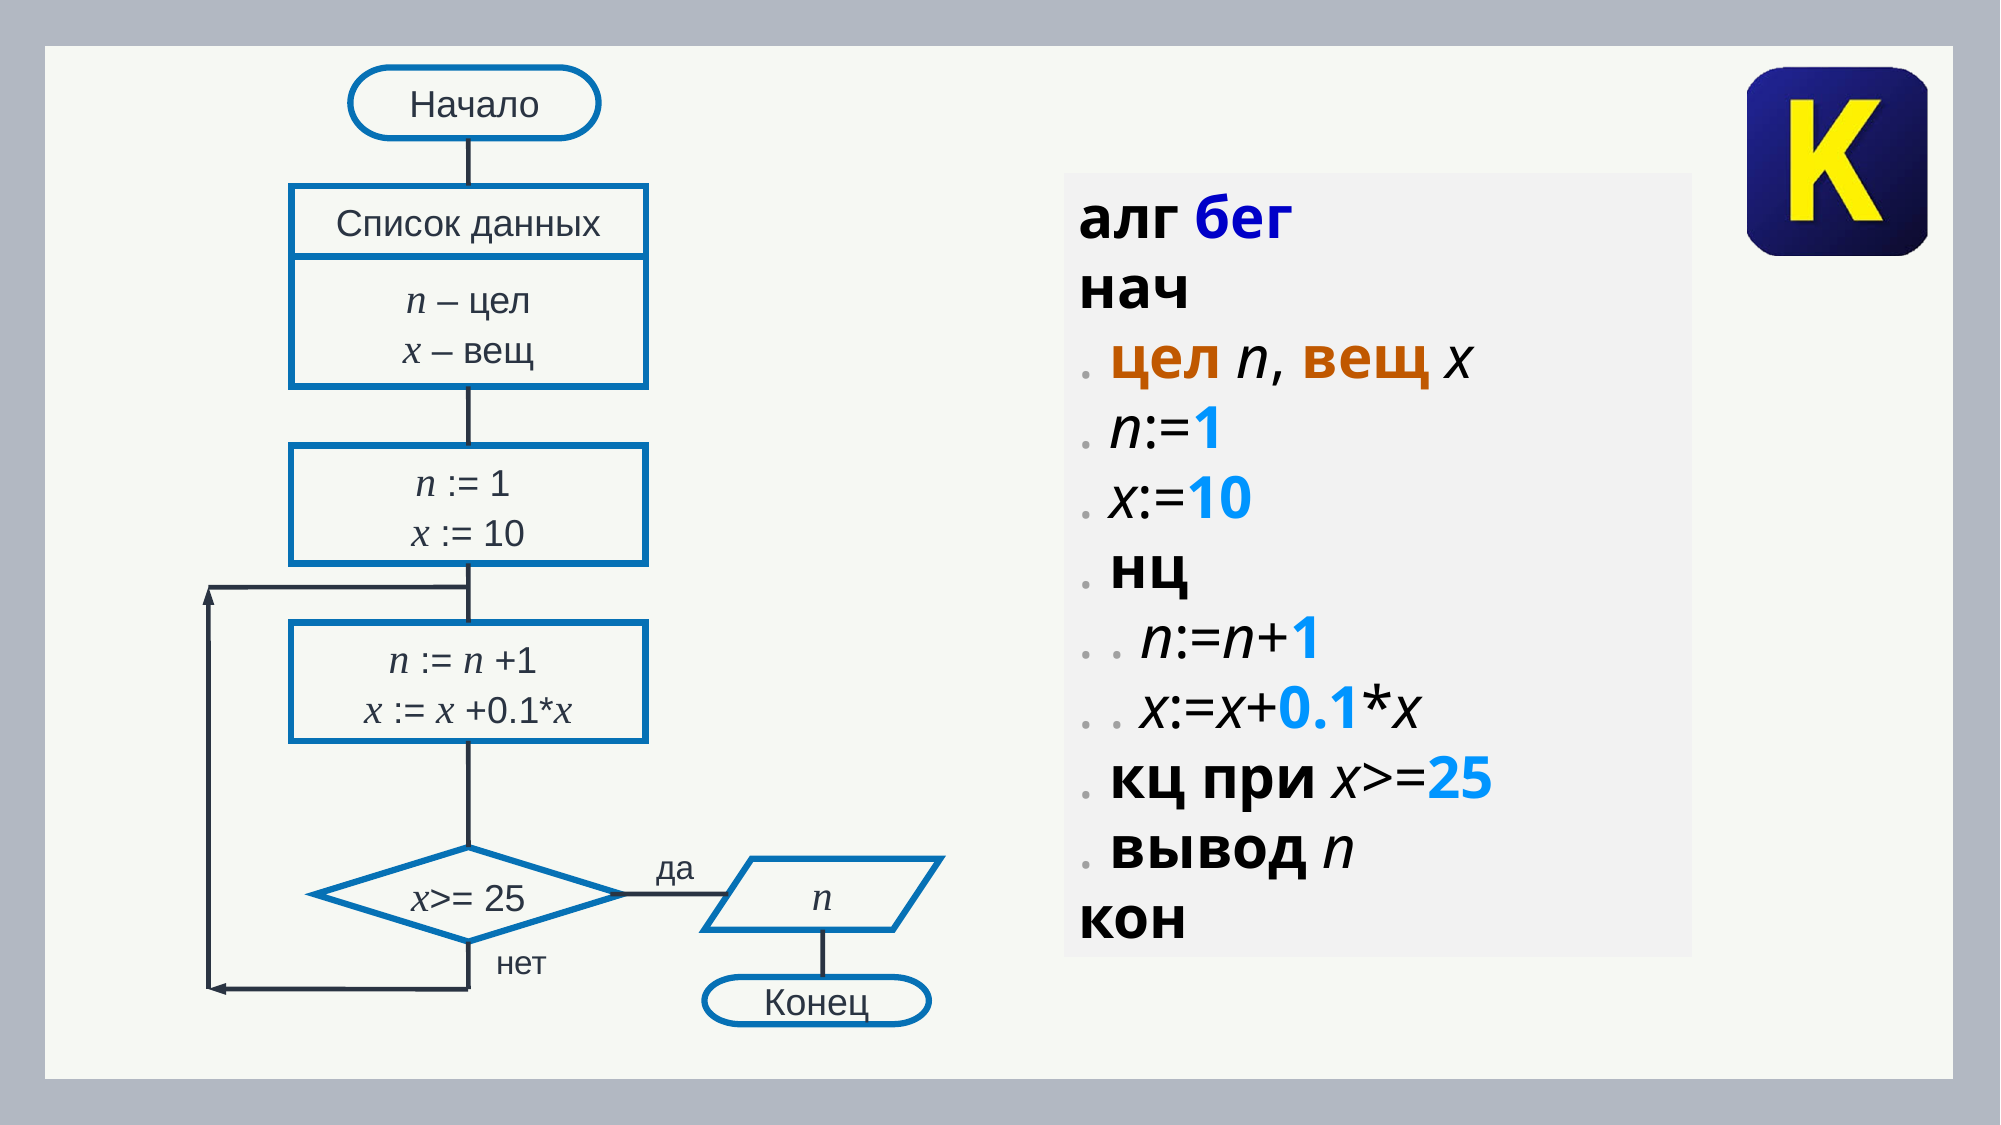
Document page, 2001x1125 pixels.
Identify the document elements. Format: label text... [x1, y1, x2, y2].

text_box n [704, 858, 941, 930]
picture [1732, 56, 1943, 268]
text_box n – цел x – вещ [291, 256, 646, 386]
text_box Список данных [291, 186, 646, 256]
text_box Конец [704, 977, 929, 1025]
text_box Начало [350, 67, 599, 139]
text_box нет [480, 941, 563, 989]
text_box алг бег нач . цел n, вещ x . n:=1 . x:=10 . нц . . n:=n+1 . . x:=x+0.1*x . кц при x>=25 . вывод n кон [1064, 173, 1692, 957]
text_box n := n +1 x := x +0.1*x [291, 623, 645, 741]
text_box x>= 25 [314, 847, 614, 941]
text_box n := 1 x := 10 [291, 446, 645, 564]
text_box да [633, 847, 717, 891]
